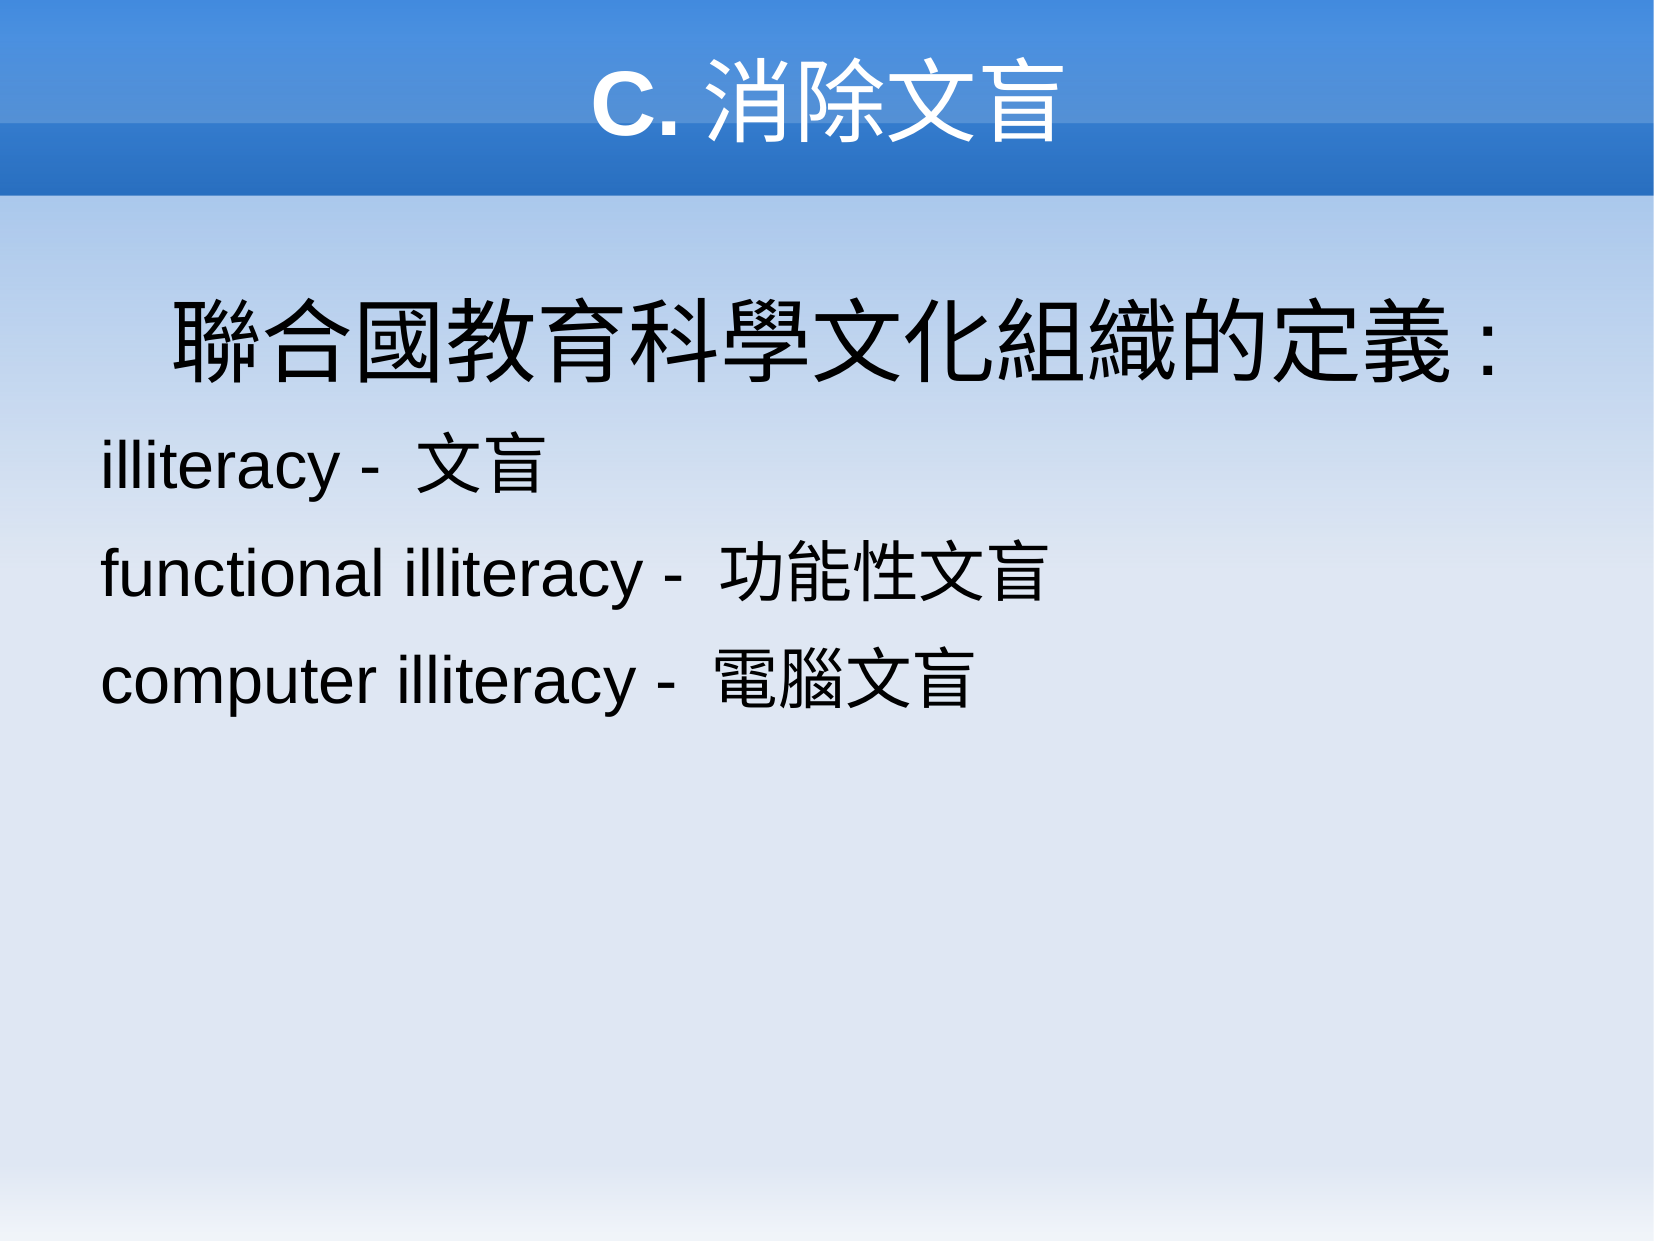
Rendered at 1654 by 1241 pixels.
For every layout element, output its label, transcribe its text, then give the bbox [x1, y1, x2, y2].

picture [0, 0, 1654, 1241]
list 聯合國教育科學文化組織的定義: illiteracy - 文盲 functional illiteracy - 功能性文盲 computer illiteracy - 電腦文盲 [82, 290, 1571, 1109]
title C.消除文盲 [76, 0, 1565, 208]
